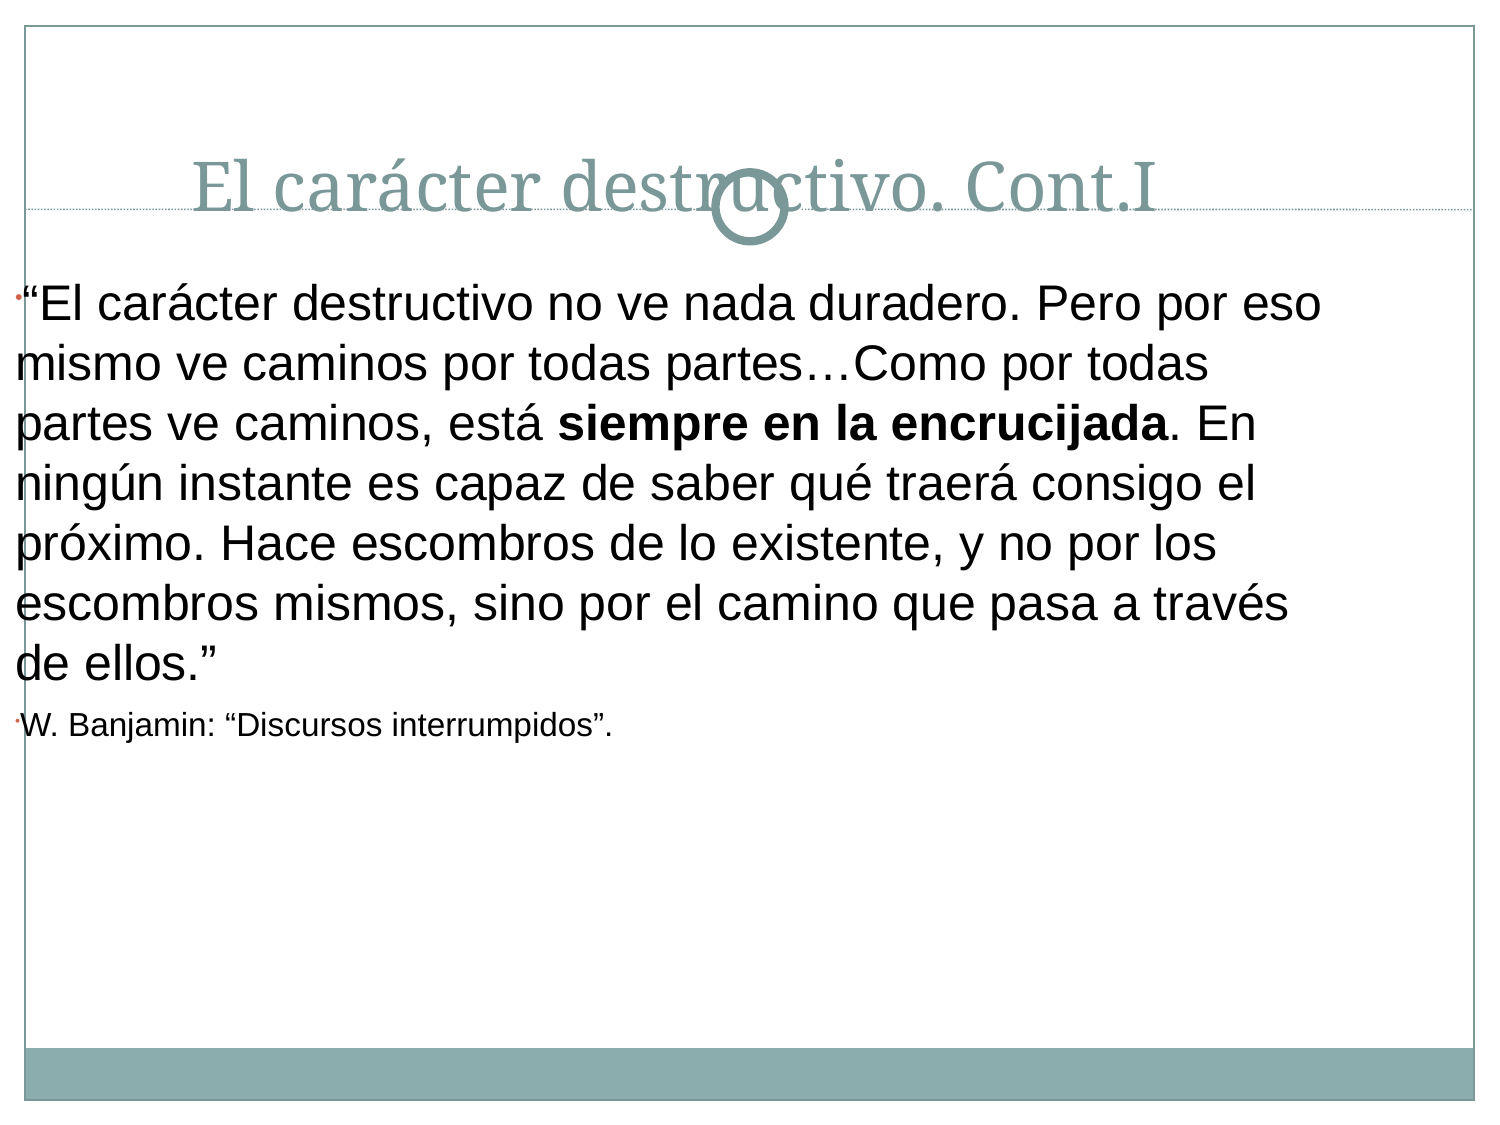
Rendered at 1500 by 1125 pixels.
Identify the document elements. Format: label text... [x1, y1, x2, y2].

list “El carácter destructivo no ve nada duradero. Pero por eso mismo ve caminos por todas partes…Como por todas partes ve caminos, está siempre en la encrucijada. En ningún instante es capaz de saber qué traerá consigo el próximo. Hace escombros de lo existente, y no por los escombros mismos, sino por el camino que pasa a través de ellos.” W. Banjamin: “Discursos interrumpidos”. [0, 262, 1351, 1005]
title El carácter destructivo. Cont.I [0, 45, 1351, 233]
